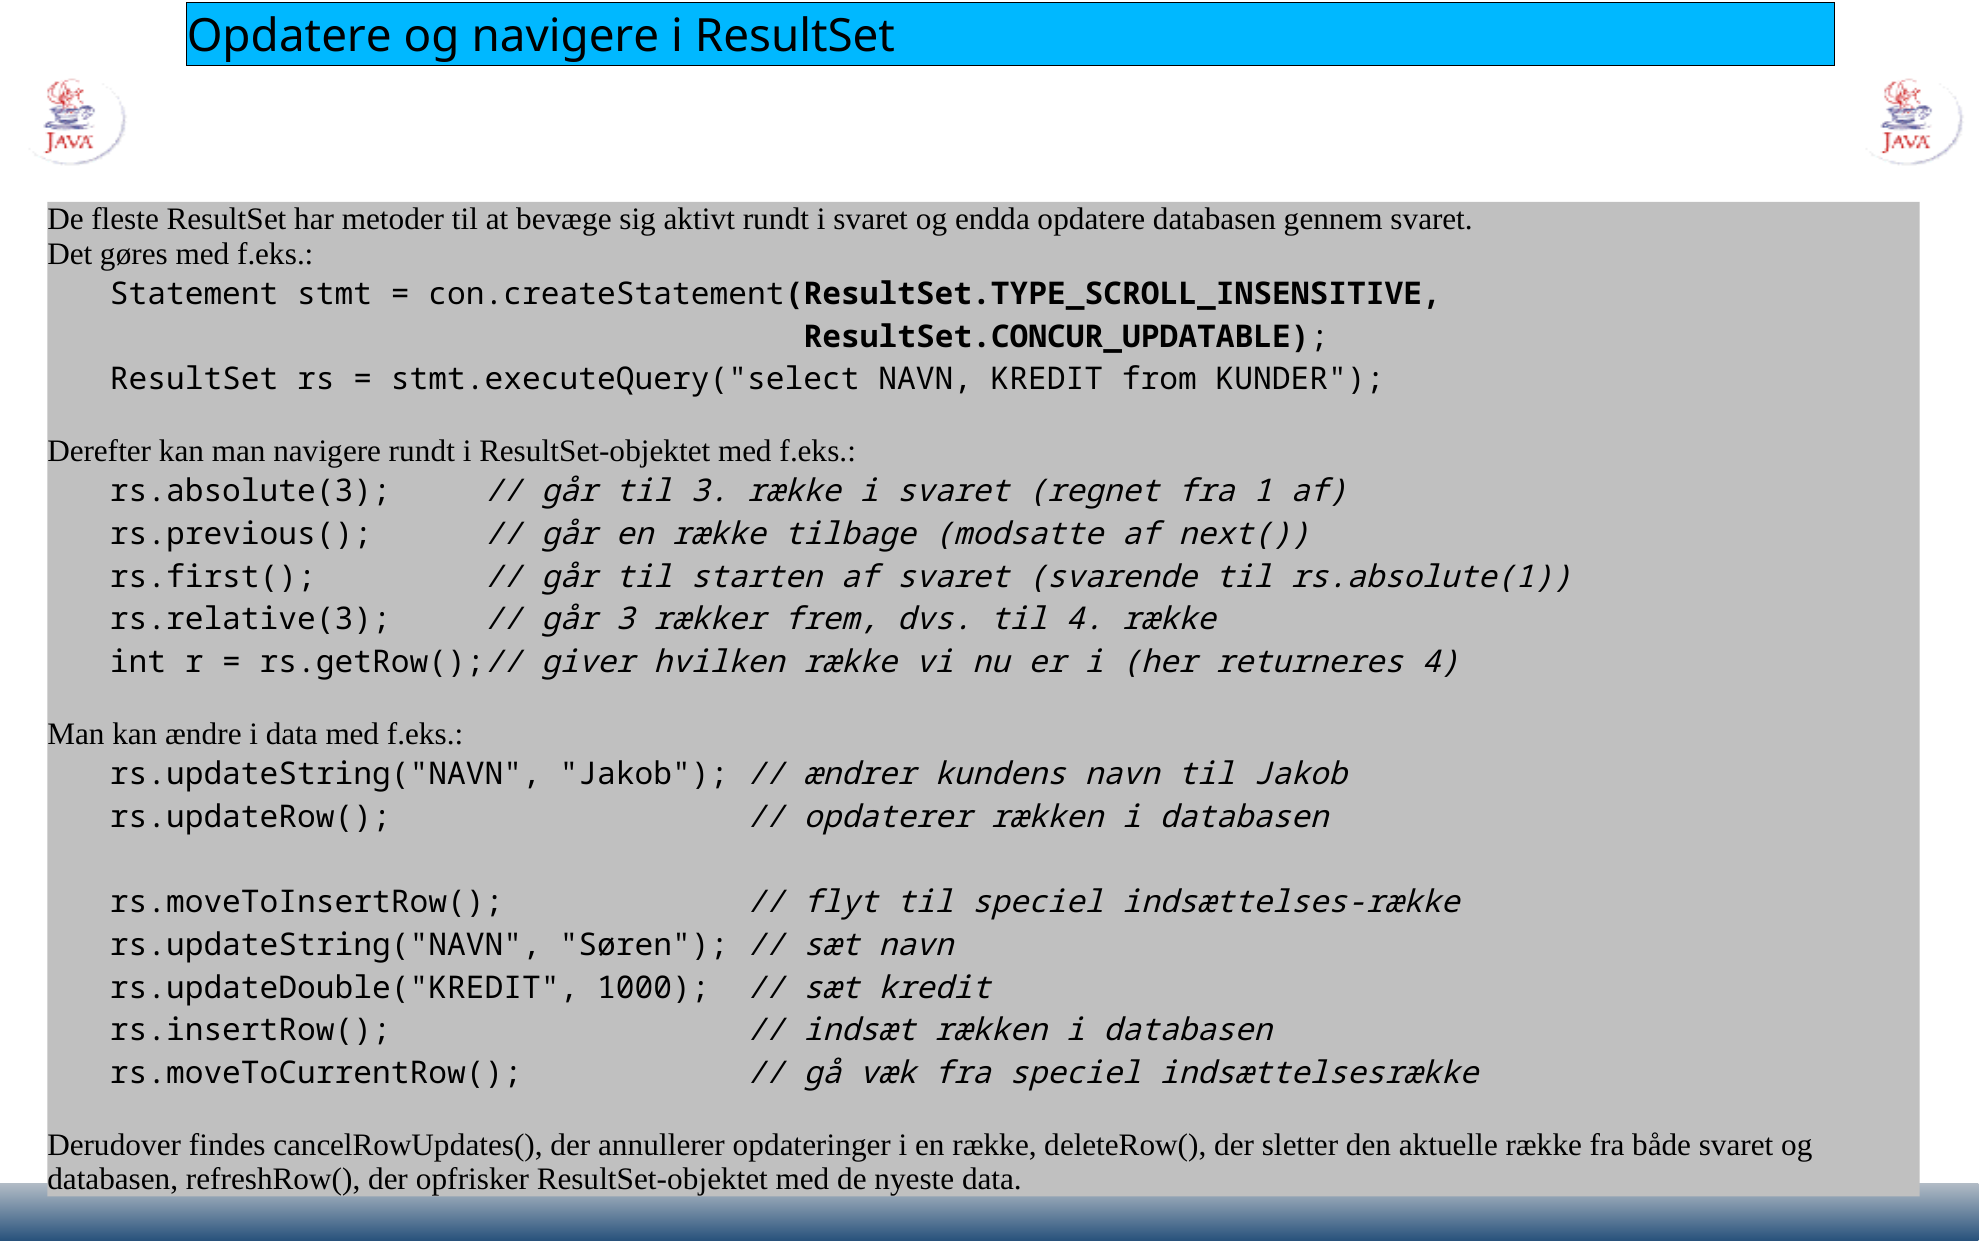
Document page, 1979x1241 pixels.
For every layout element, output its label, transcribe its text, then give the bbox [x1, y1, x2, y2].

picture [12, 71, 131, 169]
text_box De fleste ResultSet har metoder til at bevæge sig aktivt rundt i svaret og endda opdatere databasen gennem svaret. Det gøres med f.eks.: Statement stmt = con.createStatement(ResultSet.TYPE_SCROLL_INSENSITIVE, ResultSet.CONCUR_UPDATABLE); ResultSet rs = stmt.executeQuery("select NAVN, KREDIT from KUNDER"); Derefter kan man navigere rundt i ResultSet-objektet med f.eks.: rs.absolute(3); // går til 3. række i svaret (regnet fra 1 af) rs.previous(); // går en række tilbage (modsatte af next()) rs.first(); // går til starten af svaret (svarende til rs.absolute(1)) rs.relative(3); // går 3 rækker frem, dvs. til 4. række int r = rs.getRow();// giver hvilken række vi nu er i (her returneres 4) Man kan ændre i data med f.eks.: rs.updateString("NAVN", "Jakob"); // ændrer kundens navn til Jakob rs.updateRow(); // opdaterer rækken i databasen rs.moveToInsertRow(); // flyt til speciel indsættelses-række rs.updateString("NAVN", "Søren"); // sæt navn rs.updateDouble("KREDIT", 1000); // sæt kredit rs.insertRow(); // indsæt rækken i databasen rs.moveToCurrentRow(); // gå væk fra speciel indsættelsesrække Derudover findes cancelRowUpdates(), der annullerer opdateringer i en række, deleteRow(), der sletter den aktuelle række fra både svaret og databasen, refreshRow(), der opfrisker ResultSet-objektet med de nyeste data. [47, 201, 1920, 1172]
text_box Opdatere og navigere i ResultSet [186, 2, 1835, 56]
picture [1849, 71, 1968, 169]
